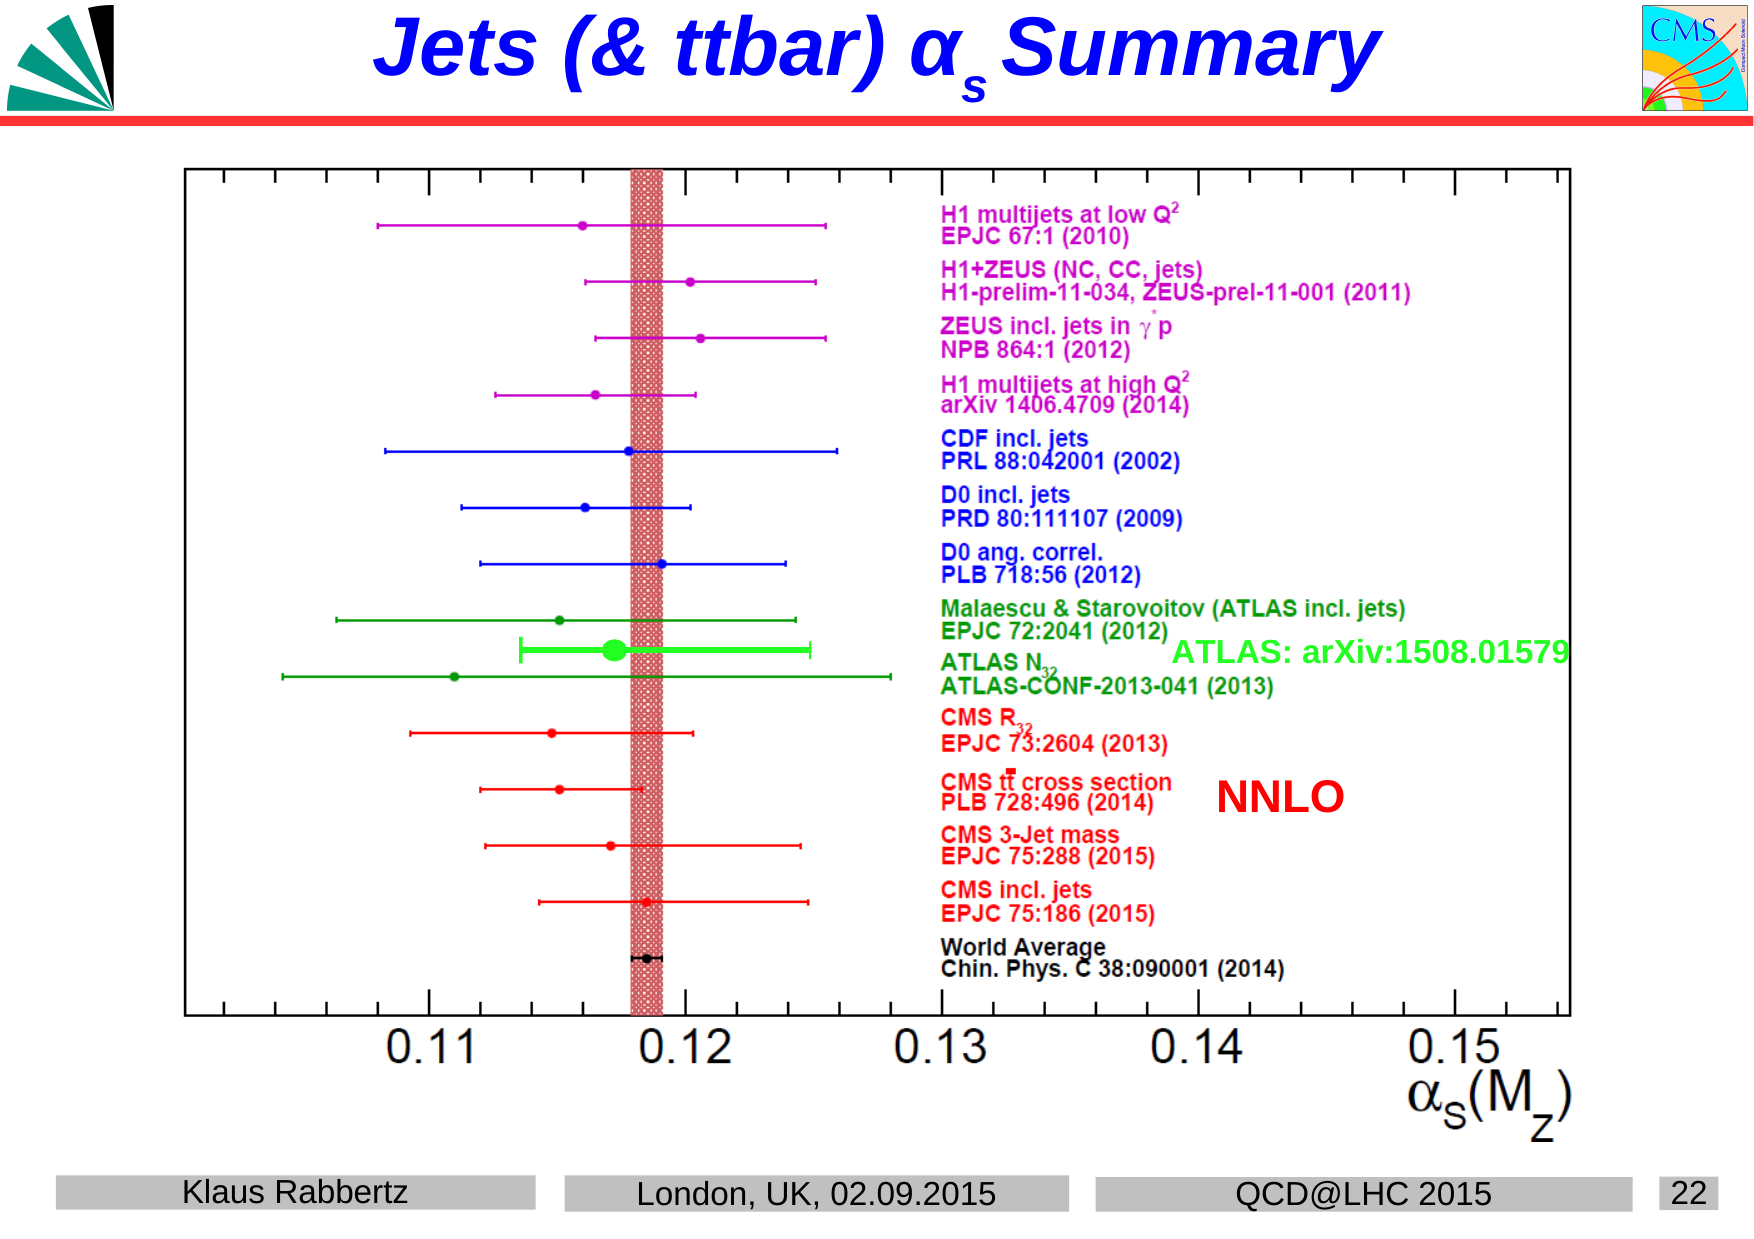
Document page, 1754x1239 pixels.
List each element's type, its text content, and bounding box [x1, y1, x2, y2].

title Jets (& ttbar) αs Summary [153, 0, 1600, 113]
picture [174, 158, 1579, 1142]
text_box [604, 642, 625, 659]
text_box ATLAS: arXiv:1508.01579 [1159, 627, 1578, 677]
picture [7, 5, 114, 112]
picture [1642, 5, 1748, 111]
text_box NNLO [1204, 765, 1358, 829]
